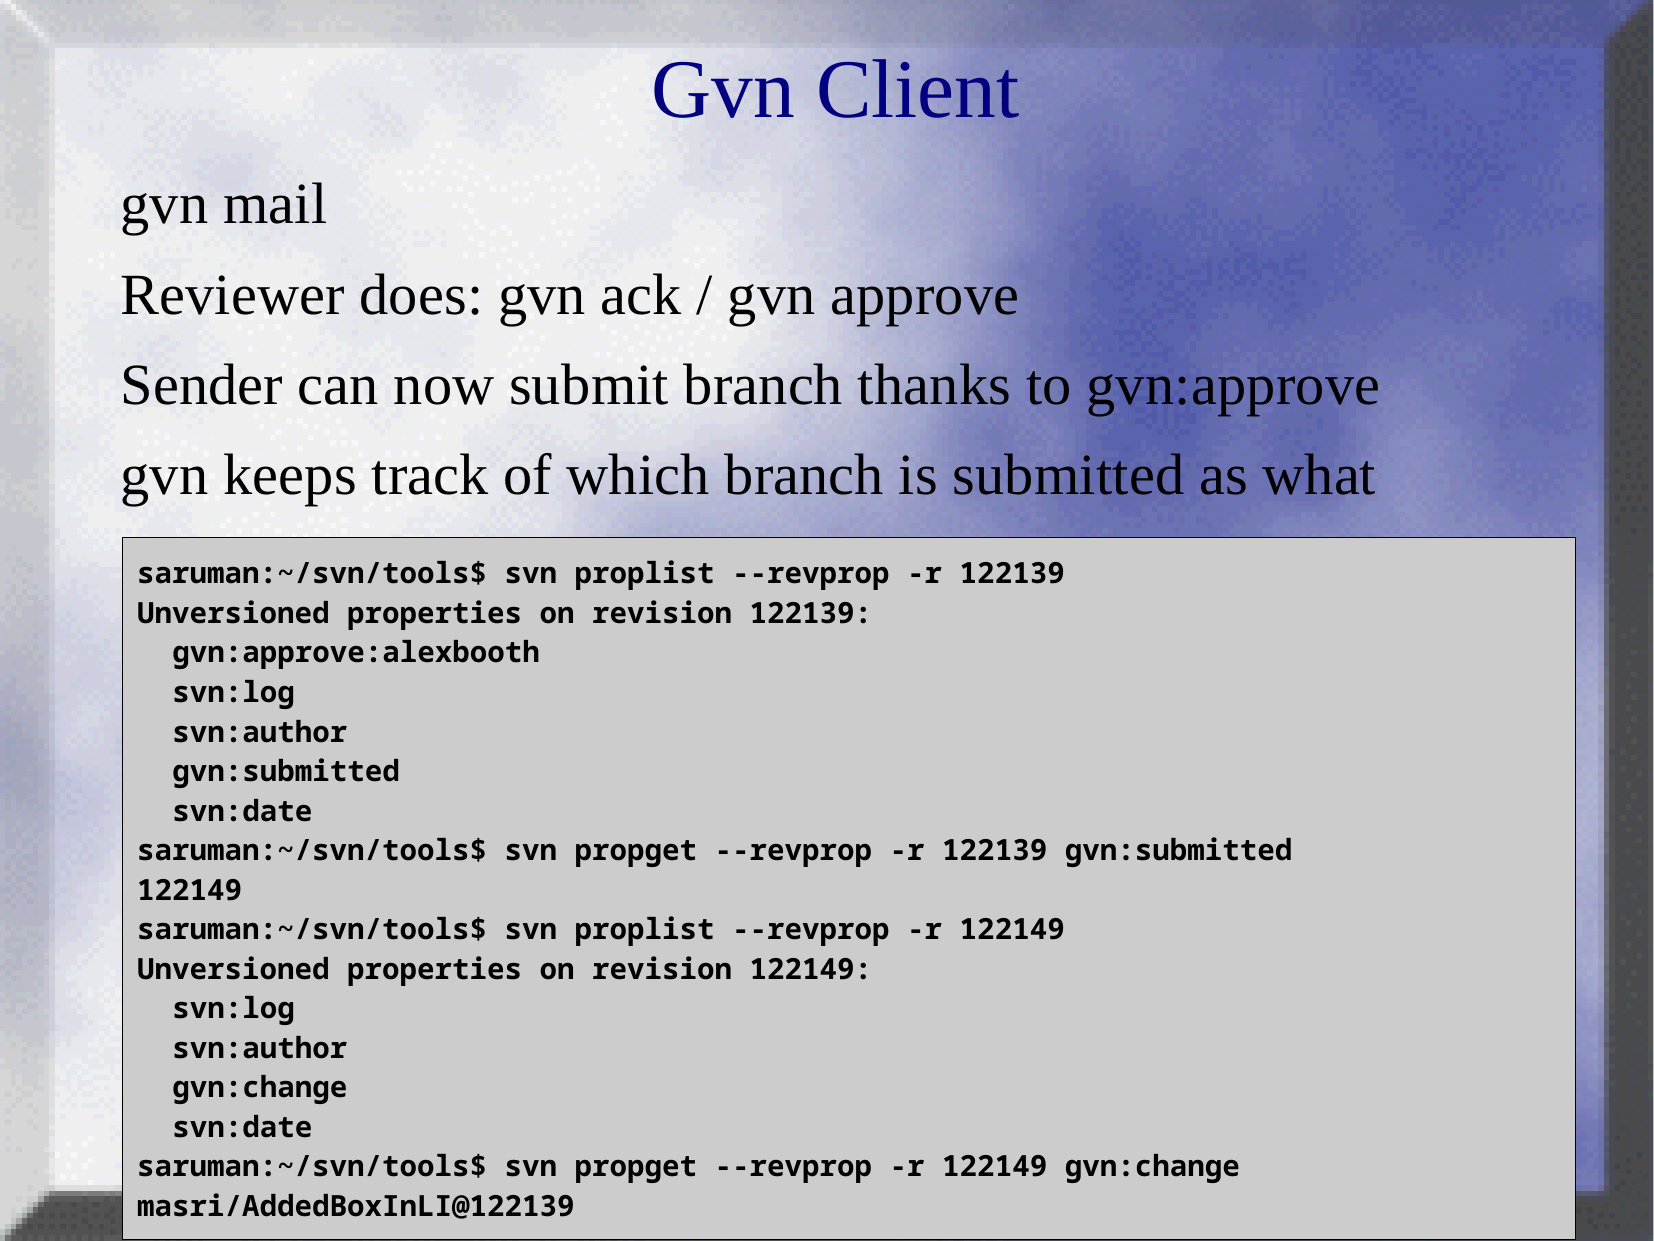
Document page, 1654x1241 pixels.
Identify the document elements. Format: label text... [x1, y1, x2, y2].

picture [0, 0, 1654, 1241]
title Gvn Client [120, 40, 1552, 139]
list gvn mail Reviewer does: gvn ack / gvn approve Sender can now submit branch thanks to gvn:approve gvn keeps track of which branch is submitted as what [120, 171, 1533, 508]
text_box saruman:~/svn/tools$ svn proplist --revprop -r 122139 Unversioned properties on revision 122139: gvn:approve:alexbooth svn:log svn:author gvn:submitted svn:date saruman:~/svn/tools$ svn propget --revprop -r 122139 gvn:submitted 122149 saruman:~/svn/tools$ svn proplist --revprop -r 122149 Unversioned properties on revision 122149: svn:log svn:author gvn:change svn:date saruman:~/svn/tools$ svn propget --revprop -r 122149 gvn:change masri/AddedBoxInLI@122139 [122, 537, 1576, 1121]
